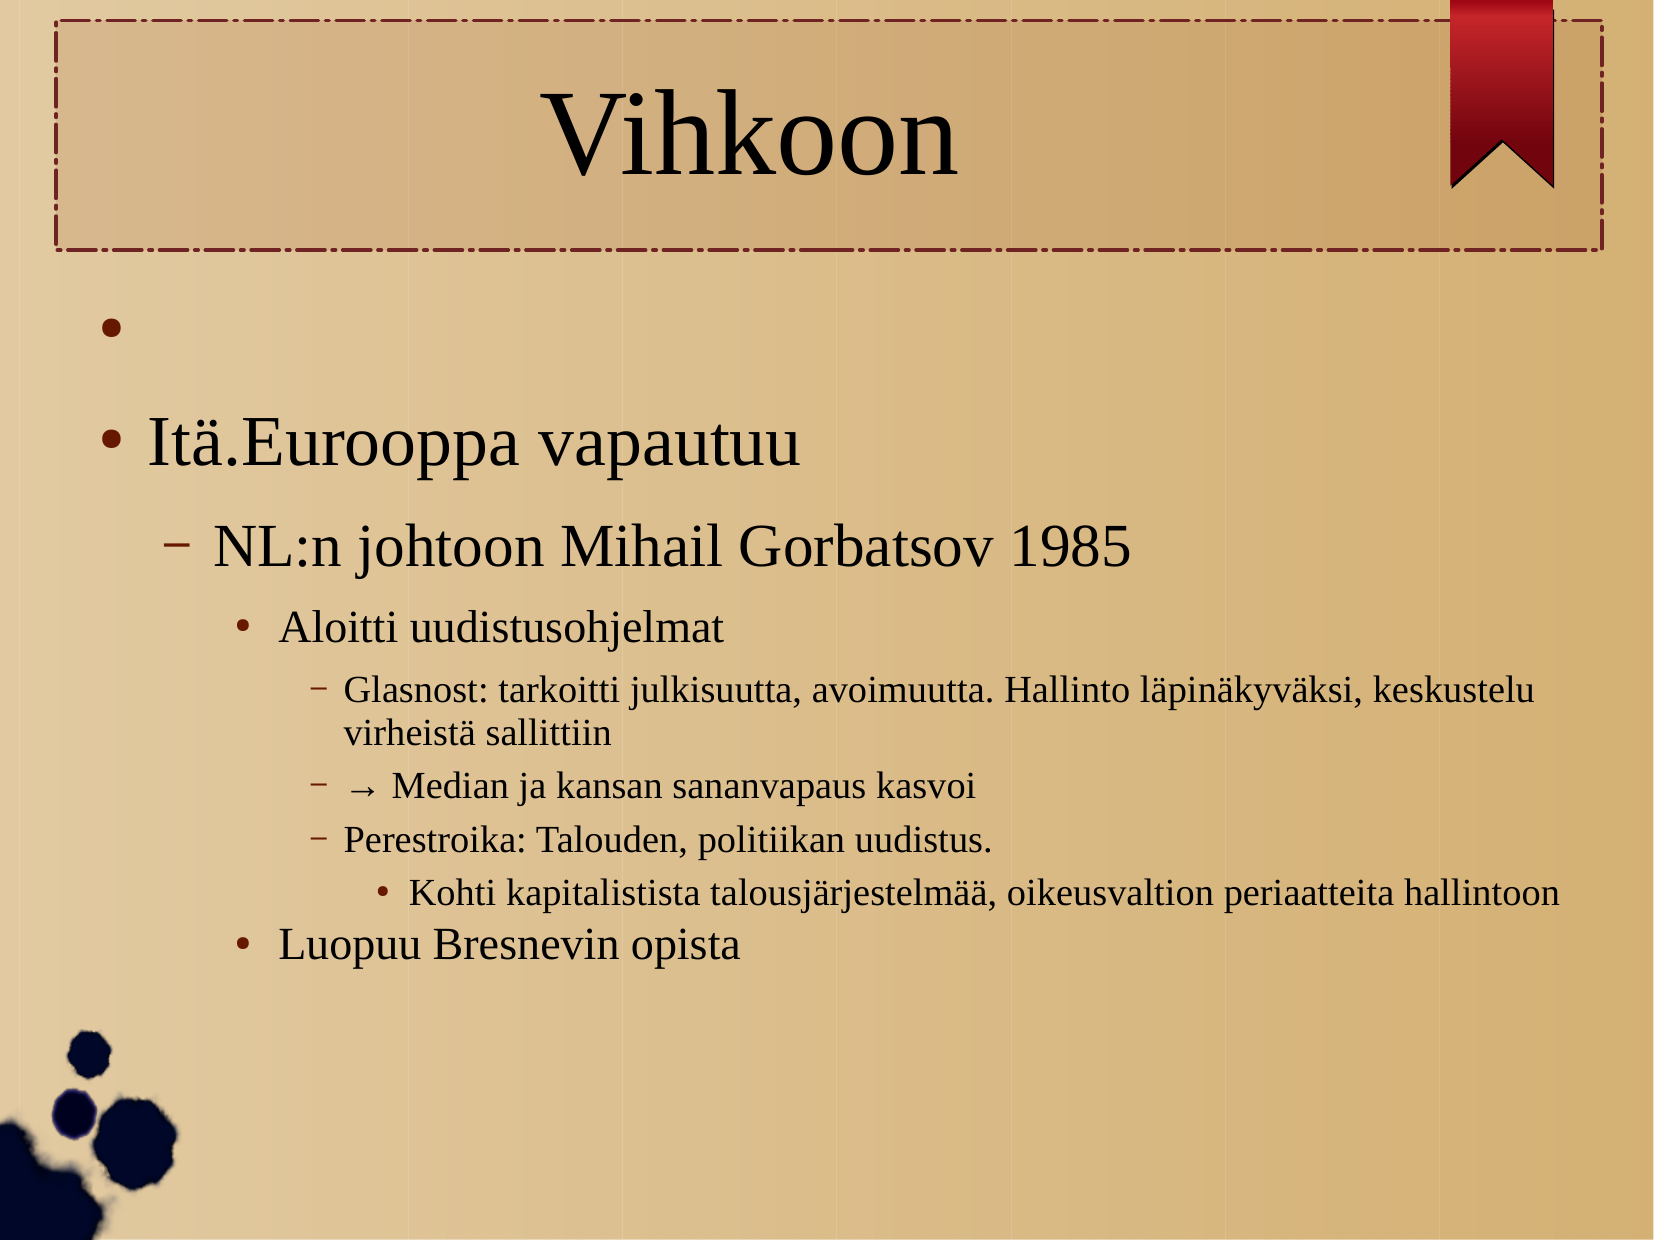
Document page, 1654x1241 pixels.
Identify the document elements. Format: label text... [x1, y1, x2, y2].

list Itä.Eurooppa vapautuu NL:n johtoon Mihail Gorbatsov 1985 Aloitti uudistusohjelmat Glasnost: tarkoitti julkisuutta, avoimuutta. Hallinto läpinäkyväksi, keskustelu virheistä sallittiin → Median ja kansan sananvapaus kasvoi Perestroika: Talouden, politiikan uudistus. Kohti kapitalistista talousjärjestelmää, oikeusvaltion periaatteita hallintoon Luopuu Bresnevin opista [82, 290, 1571, 1010]
title Vihkoon [59, 15, 1441, 252]
